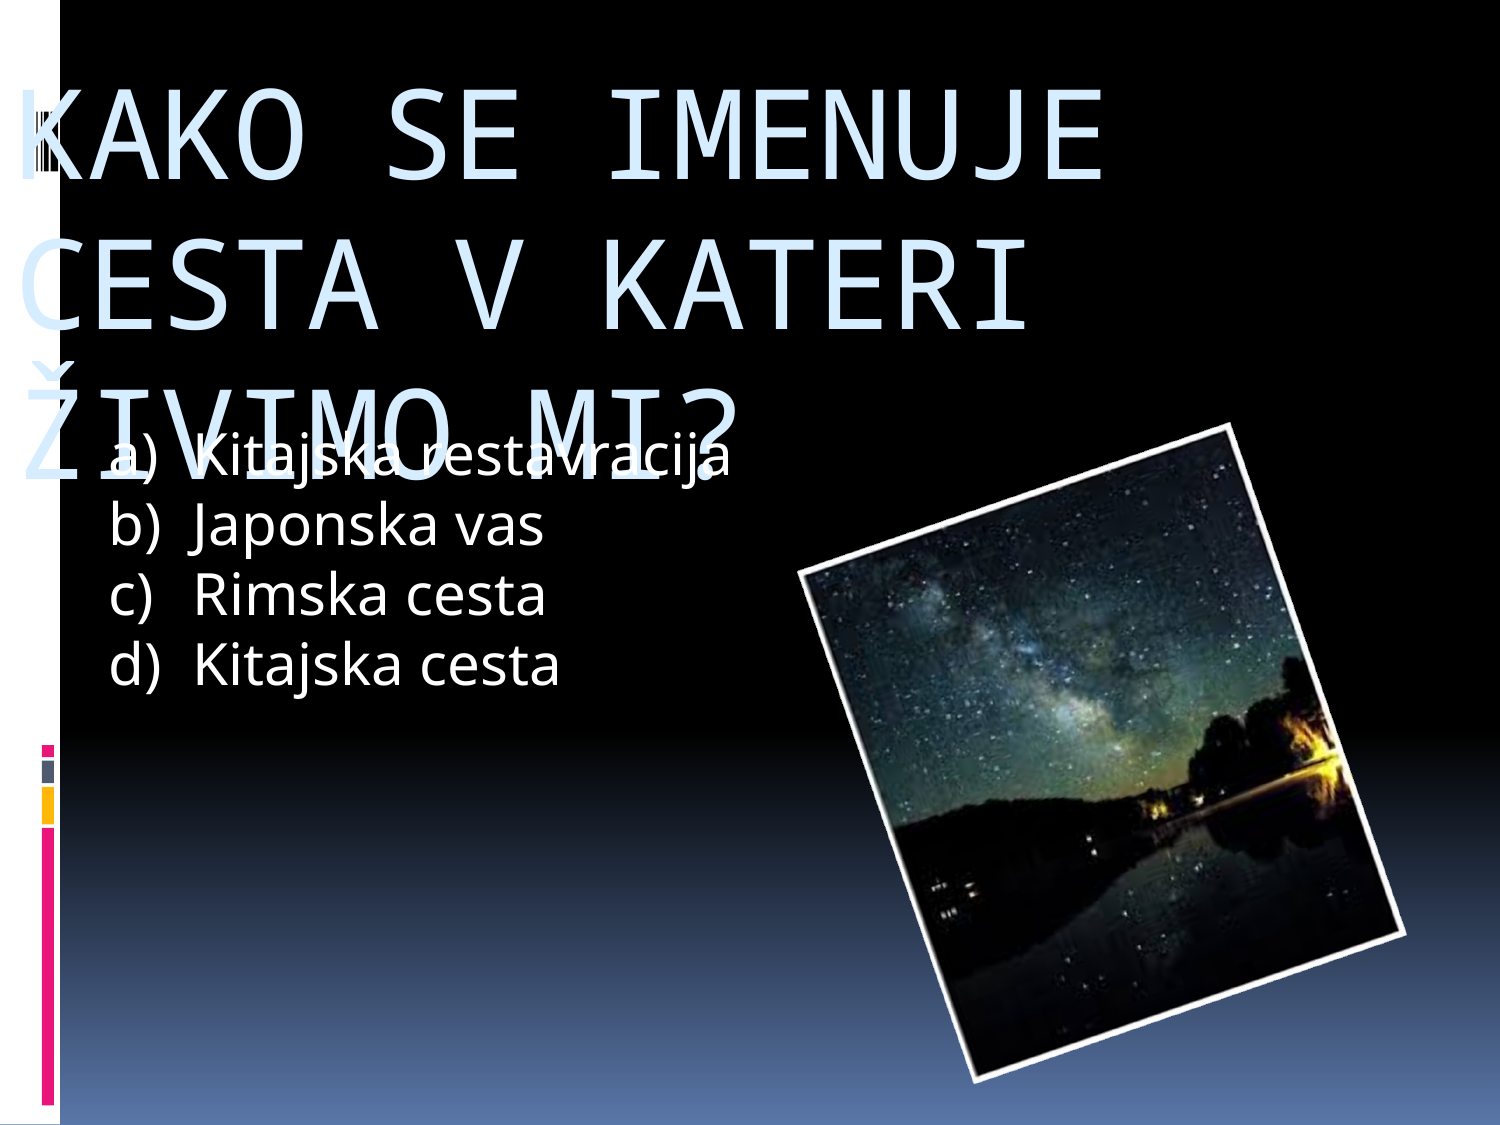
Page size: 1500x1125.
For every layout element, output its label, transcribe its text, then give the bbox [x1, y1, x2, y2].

text_box Kitajska restavracija Japonska vas Rimska cesta Kitajska cesta [93, 410, 1395, 705]
title KAKO SE IMENUJE CESTA V KATERI ŽIVIMO MI? [0, 46, 1500, 197]
picture [796, 421, 1407, 1084]
